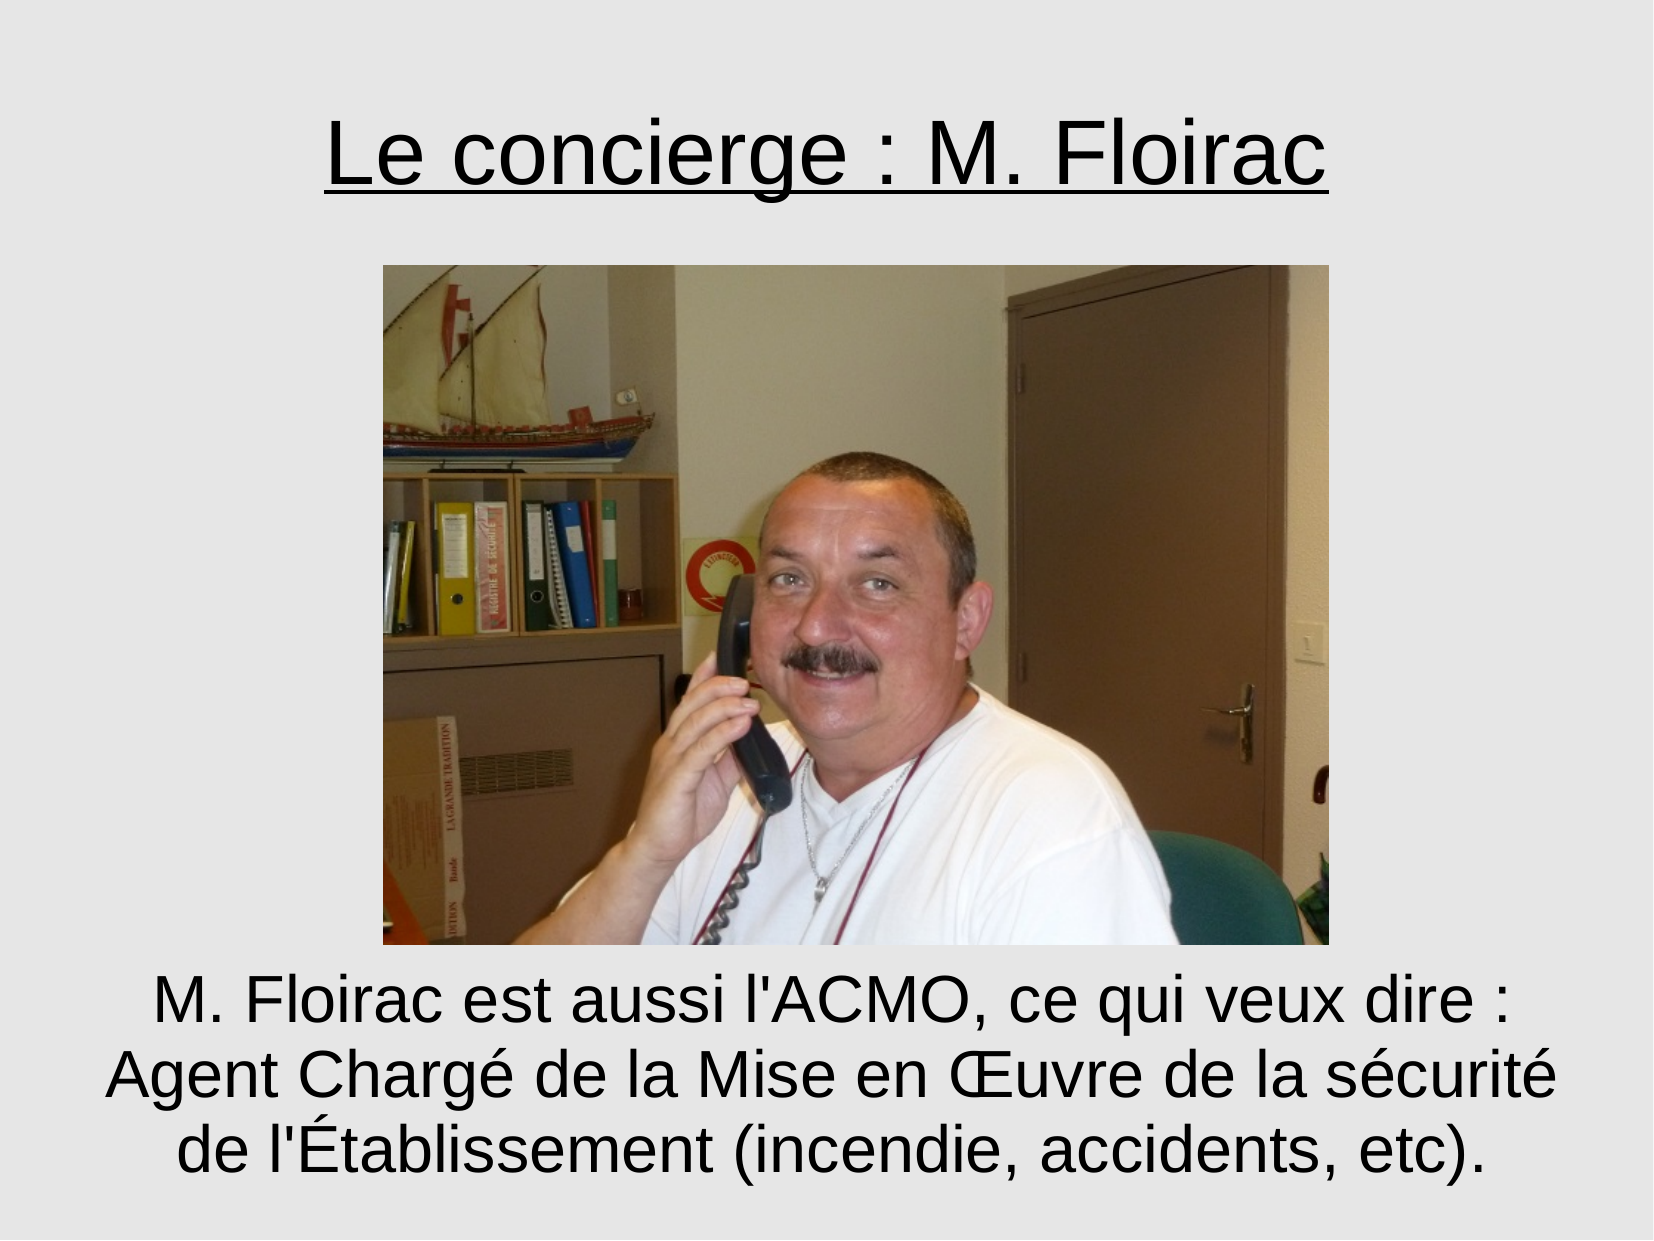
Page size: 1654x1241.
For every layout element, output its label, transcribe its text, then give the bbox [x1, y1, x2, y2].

subtitle M. Floirac est aussi l'ACMO, ce qui veux dire : Agent Chargé de la Mise en Œuvre de la sécurité de l'Établissement (incendie, accidents, etc). [88, 908, 1577, 1241]
title Le concierge : M. Floirac [82, 56, 1571, 250]
picture [383, 265, 1329, 945]
